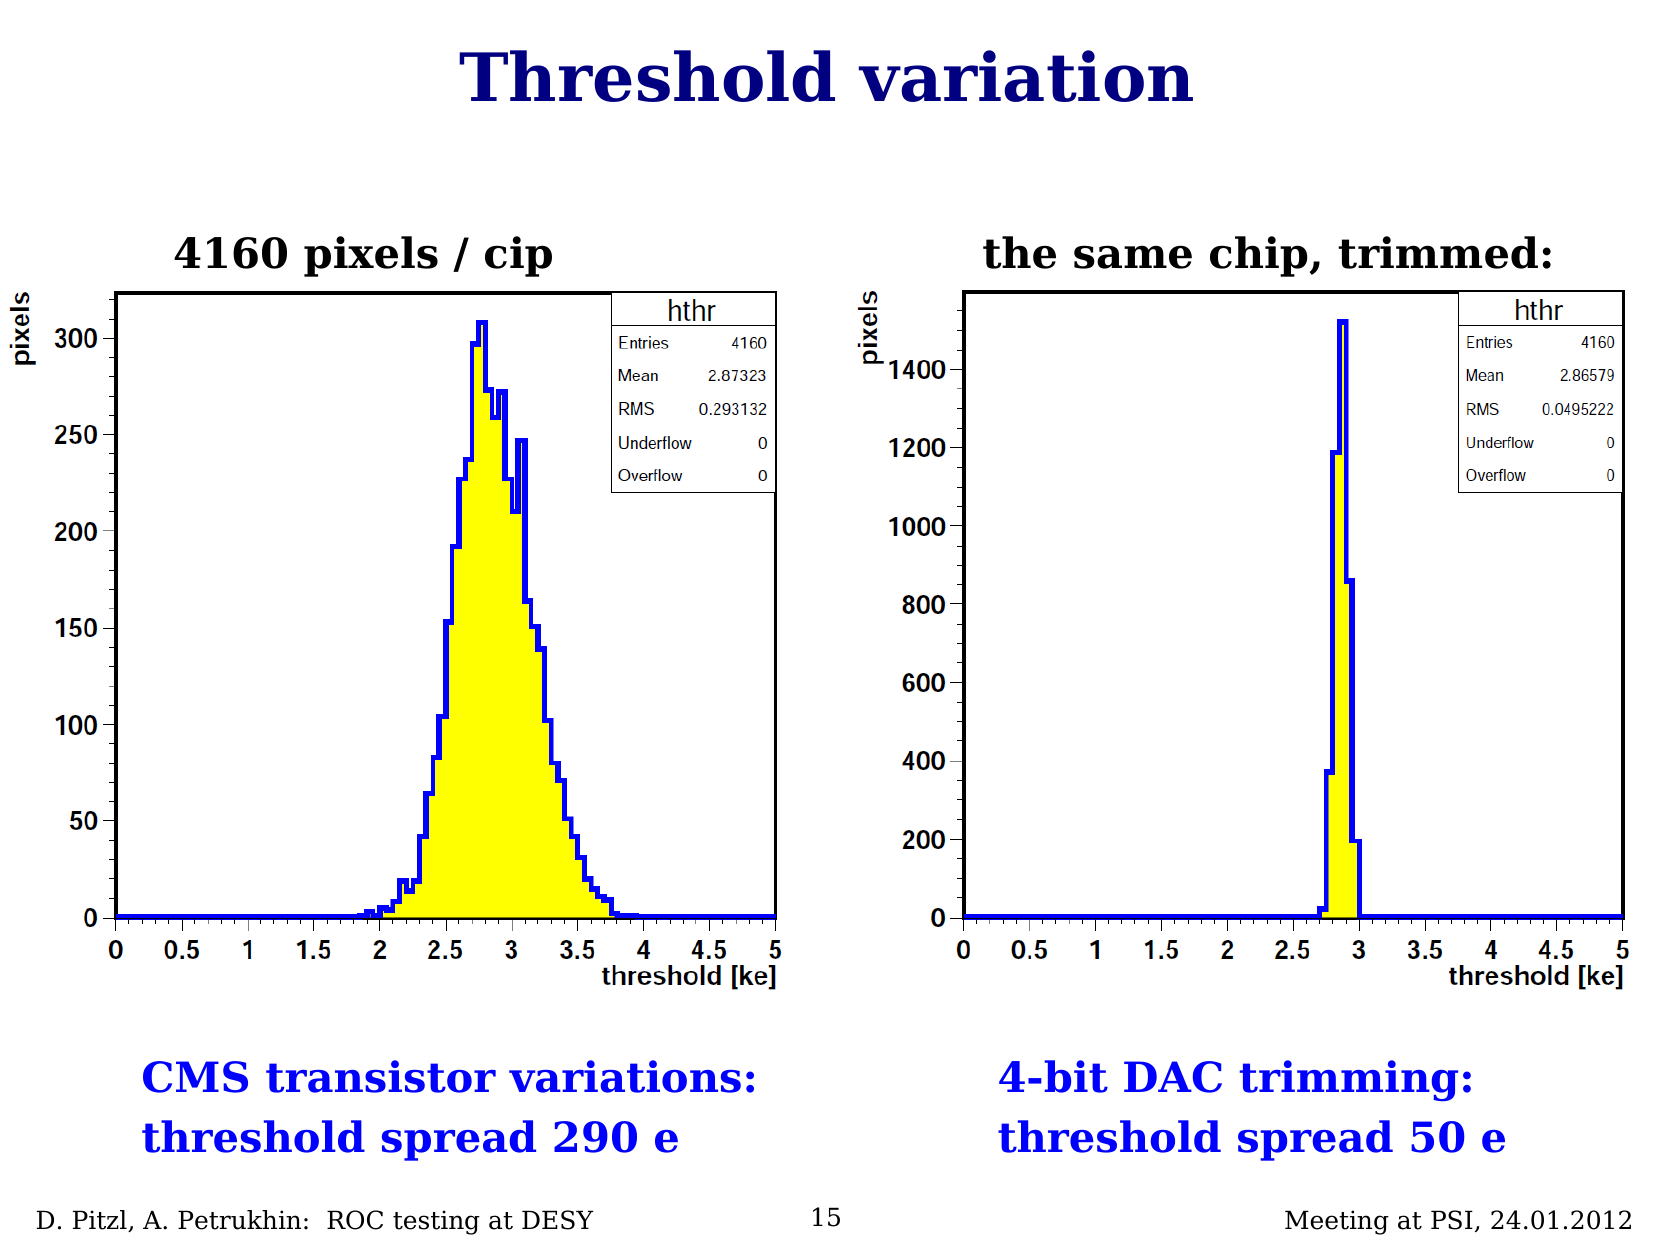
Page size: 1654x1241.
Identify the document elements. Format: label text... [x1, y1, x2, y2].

text_box CMS transistor variations: threshold spread 290 e [141, 1042, 759, 1152]
picture [5, 271, 797, 998]
title Threshold variation [121, 32, 1534, 124]
picture [850, 282, 1648, 1002]
text_box 4-bit DAC trimming: threshold spread 50 e [997, 1042, 1508, 1152]
text_box the same chip, trimmed: [982, 218, 1556, 268]
text_box 4160 pixels / cip [173, 218, 555, 268]
